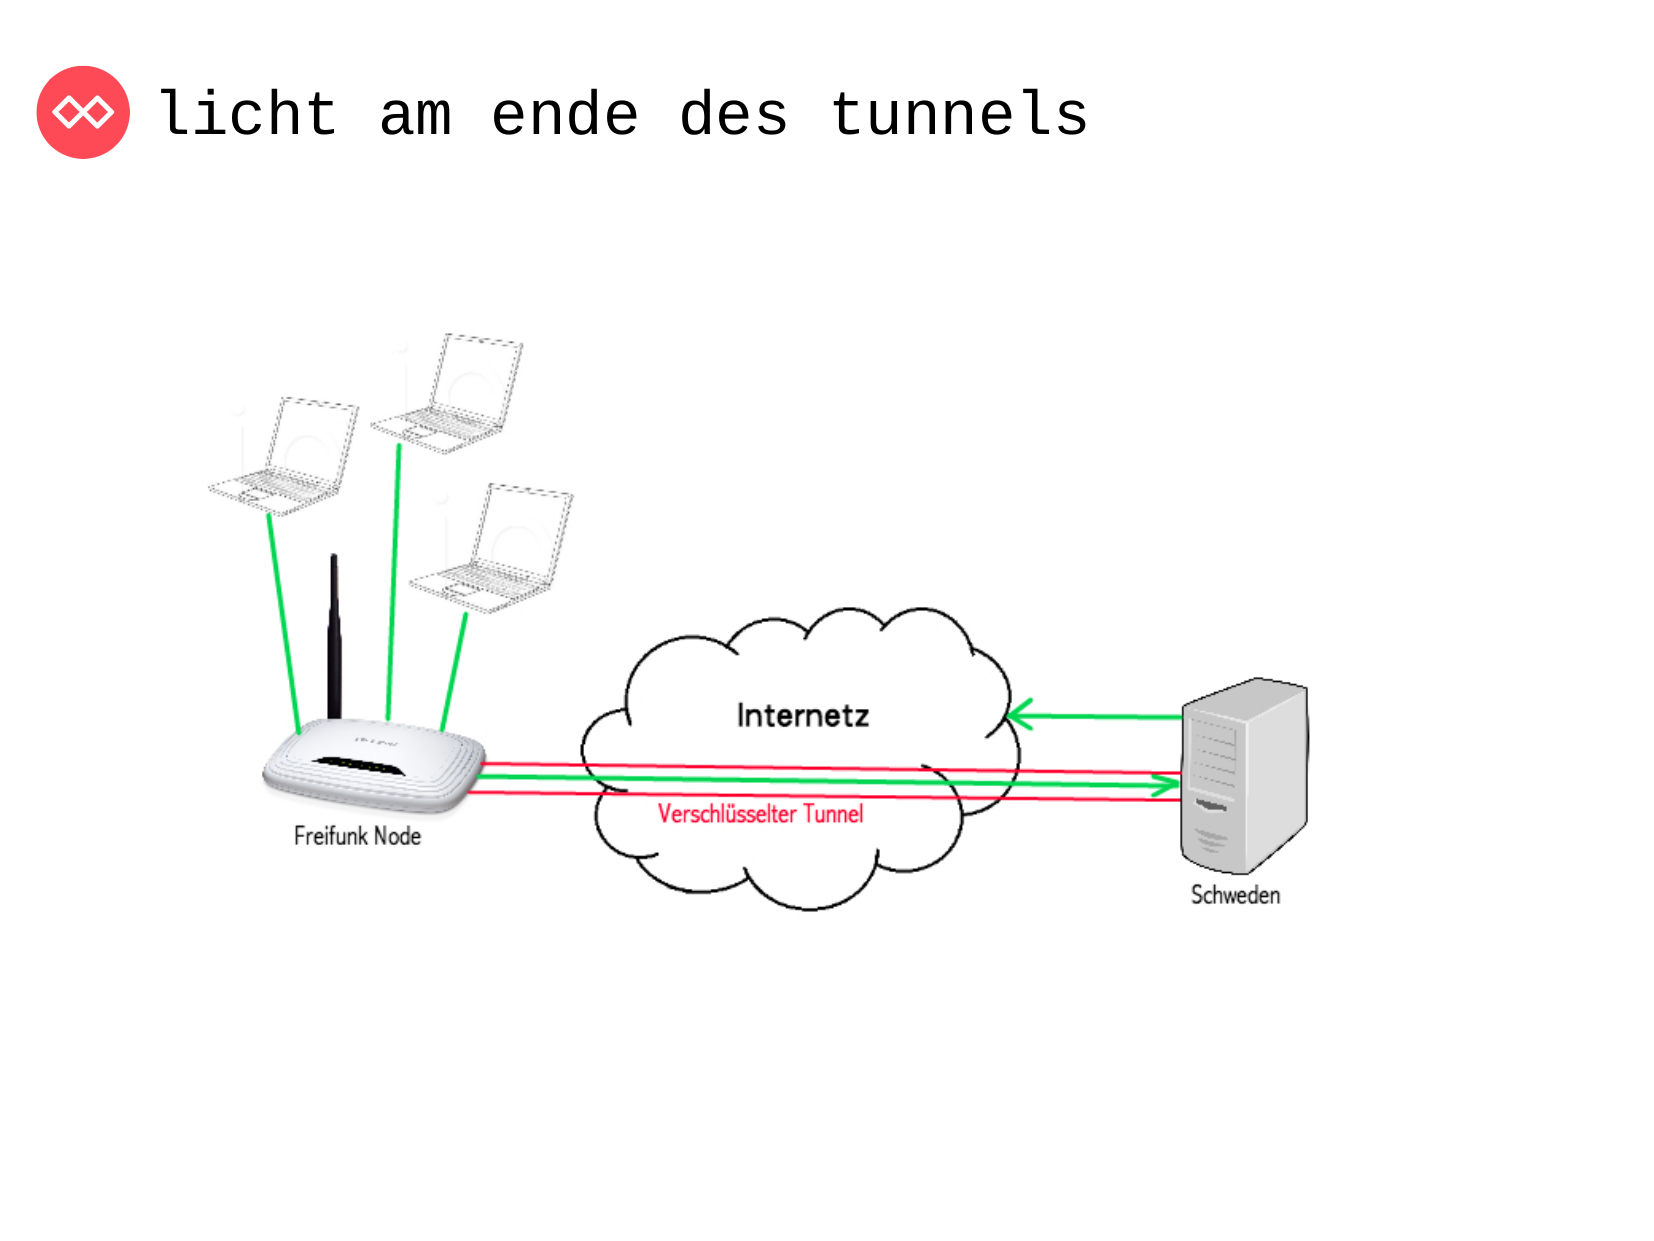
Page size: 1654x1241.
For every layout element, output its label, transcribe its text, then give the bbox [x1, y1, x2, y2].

picture [183, 157, 1456, 1241]
picture [17, 46, 149, 178]
title licht am ende des tunnels [153, 13, 1642, 222]
